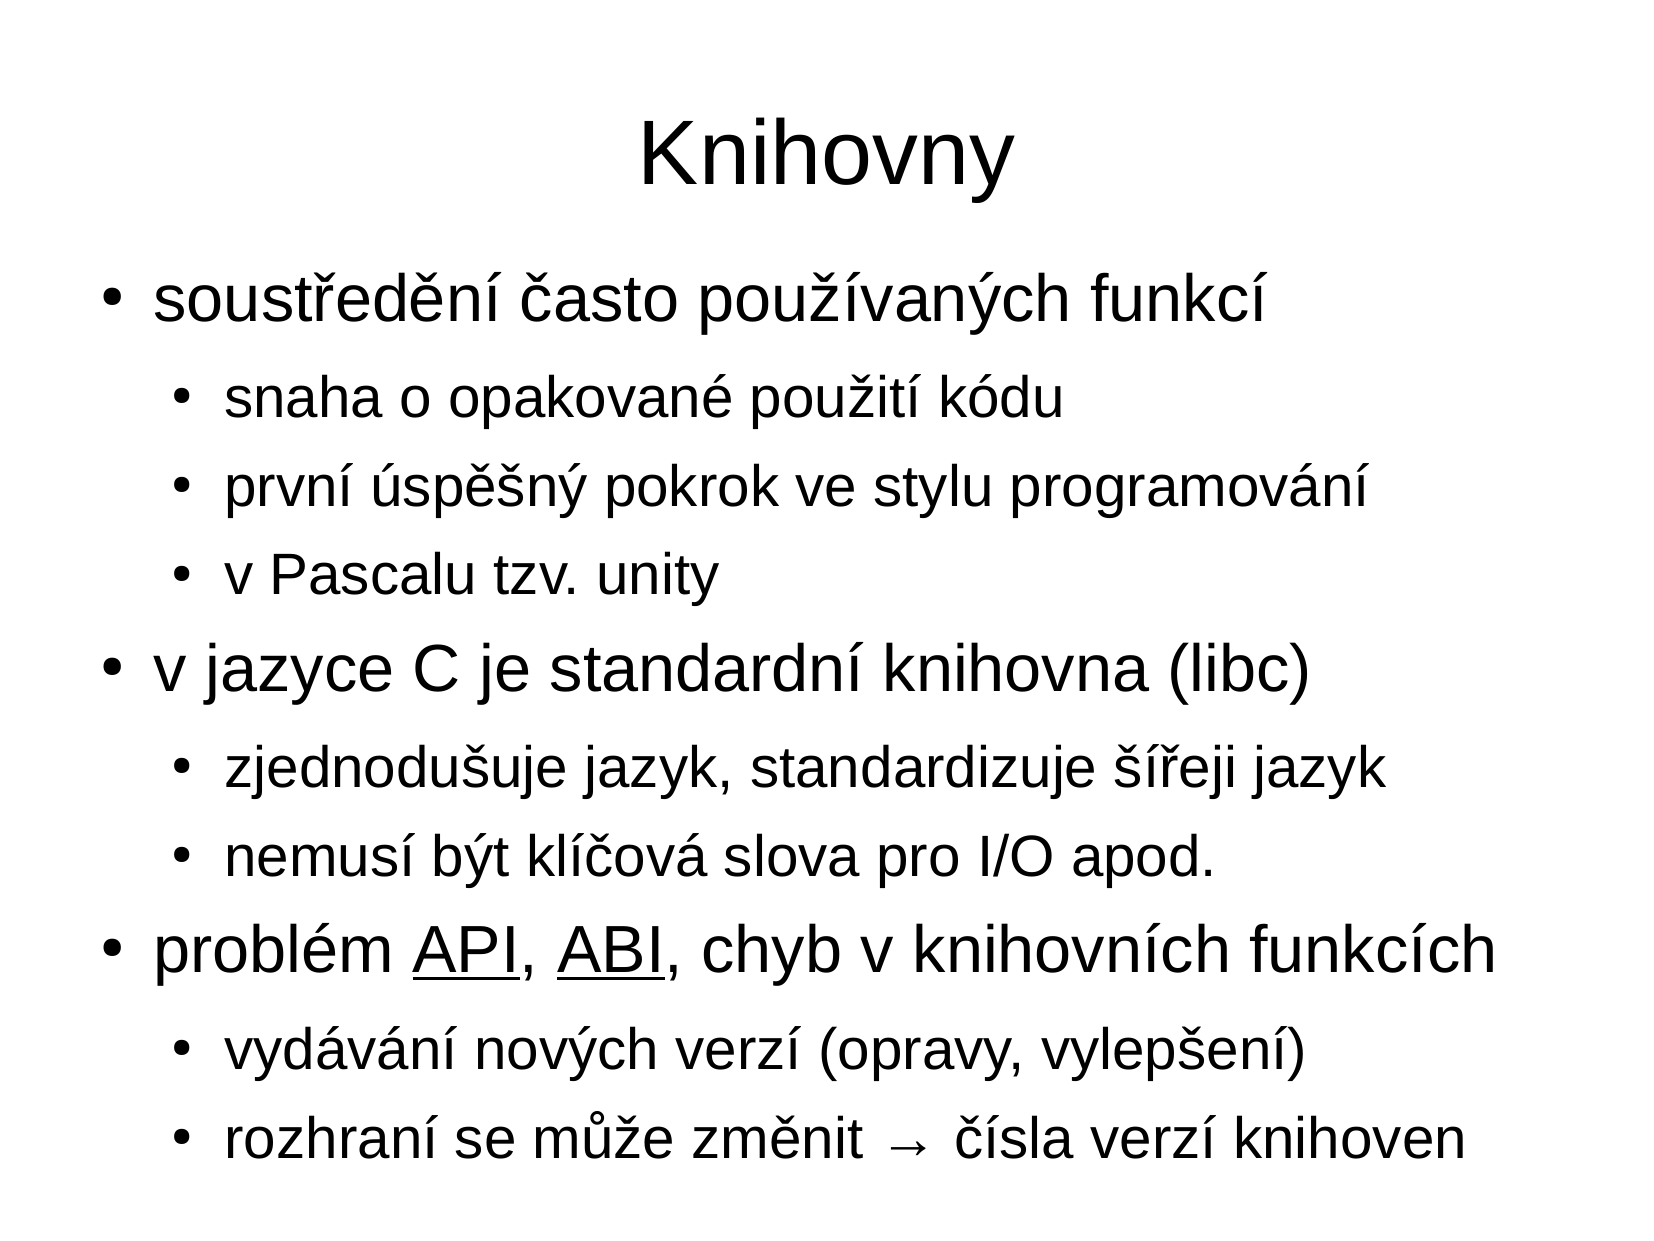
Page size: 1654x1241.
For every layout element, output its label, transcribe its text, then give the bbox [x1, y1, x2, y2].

title Knihovny [82, 56, 1571, 250]
list soustředění často používaných funkcí snaha o opakované použití kódu první úspěšný pokrok ve stylu programování v Pascalu tzv. unity v jazyce C je standardní knihovna (libc) zjednodušuje jazyk, standardizuje šířeji jazyk nemusí být klíčová slova pro I/O apod. problém API, ABI, chyb v knihovních funkcích vydávání nových verzí (opravy, vylepšení) rozhraní se může změnit → čísla verzí knihoven [82, 260, 1571, 1169]
